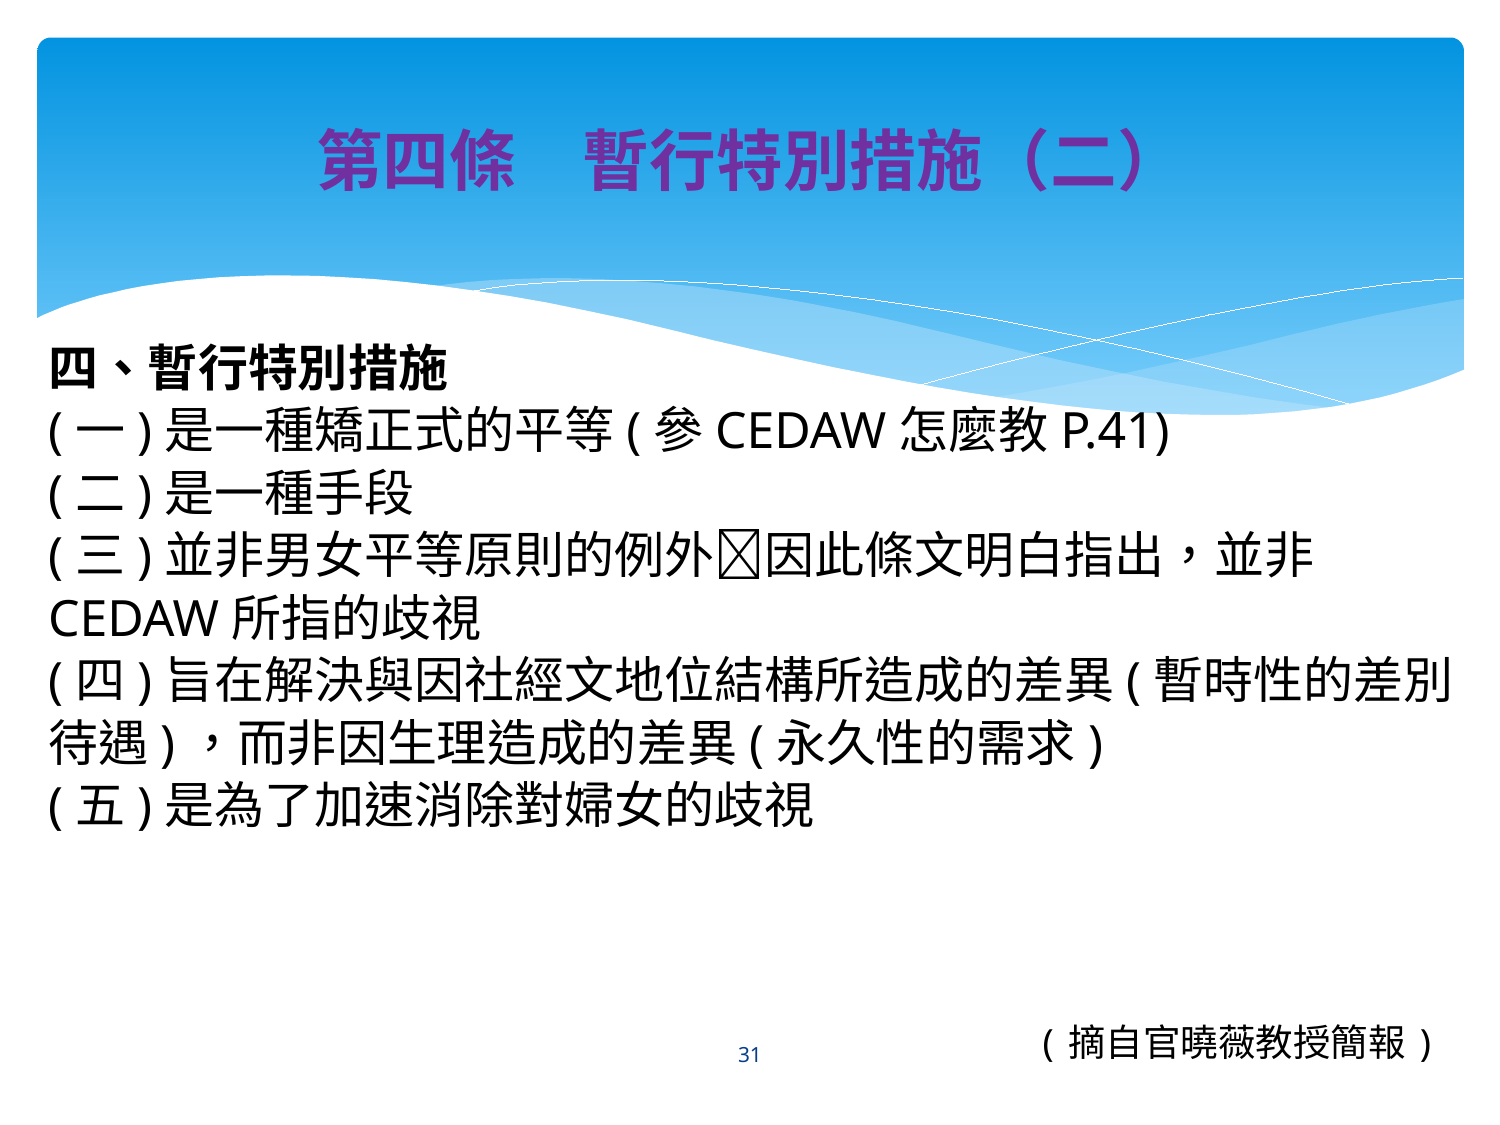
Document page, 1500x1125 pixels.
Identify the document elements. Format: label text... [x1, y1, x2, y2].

text_box 31 [654, 1025, 846, 1086]
title 第四條 暫行特別措施（二） [75, 55, 1426, 262]
text_box 四、暫行特別措施 (一)是一種矯正式的平等(參CEDAW怎麼教P.41) (二)是一種手段 (三)並非男女平等原則的例外因此條文明白指出，並非CEDAW所指的歧視 (四)旨在解決與因社經文地位結構所造成的差異(暫時性的差別待遇)，而非因生理造成的差異(永久性的需求) (五)是為了加速消除對婦女的歧視 [3, 326, 1500, 938]
text_box (摘自官曉薇教授簡報) [1022, 1011, 1452, 1071]
